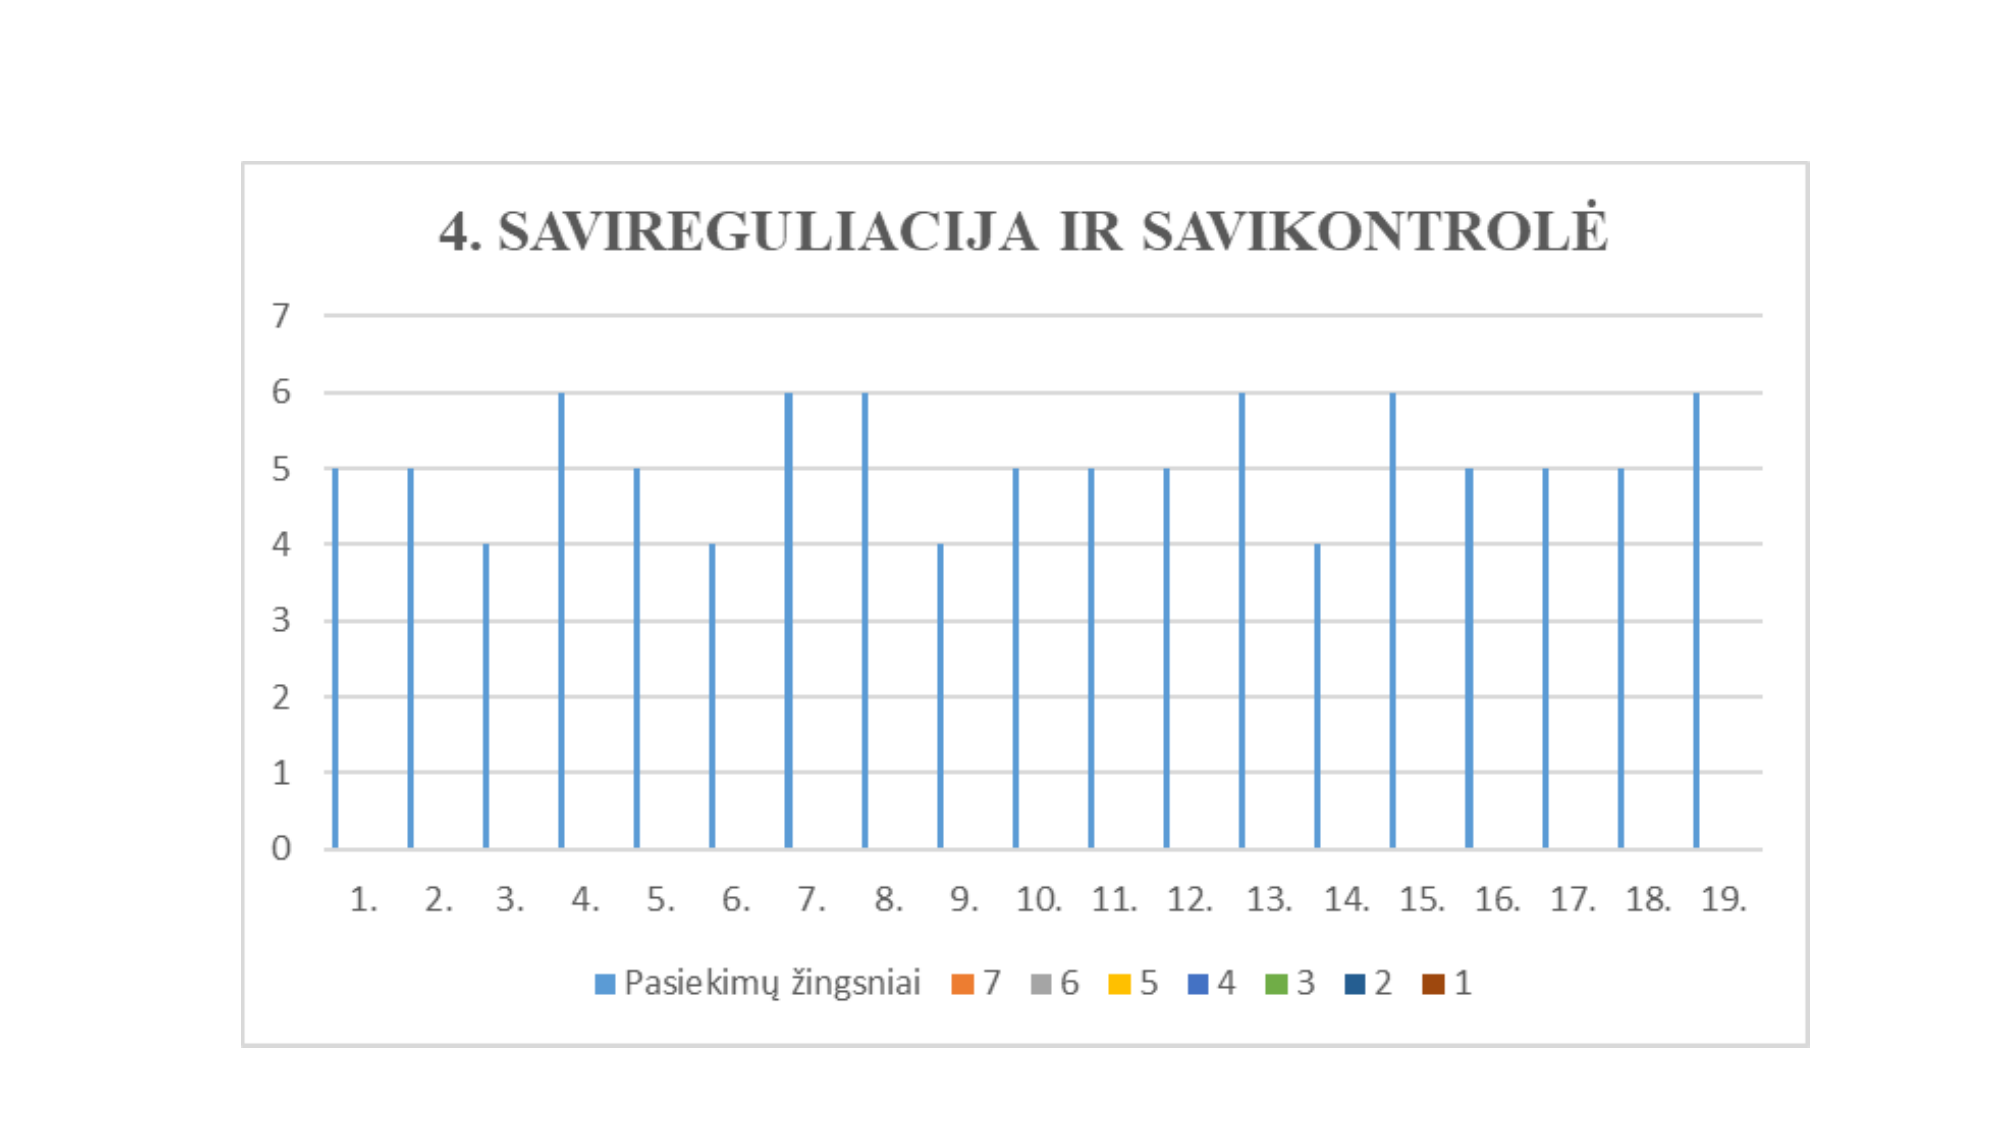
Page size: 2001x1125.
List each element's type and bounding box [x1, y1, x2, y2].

picture [241, 161, 1810, 1048]
